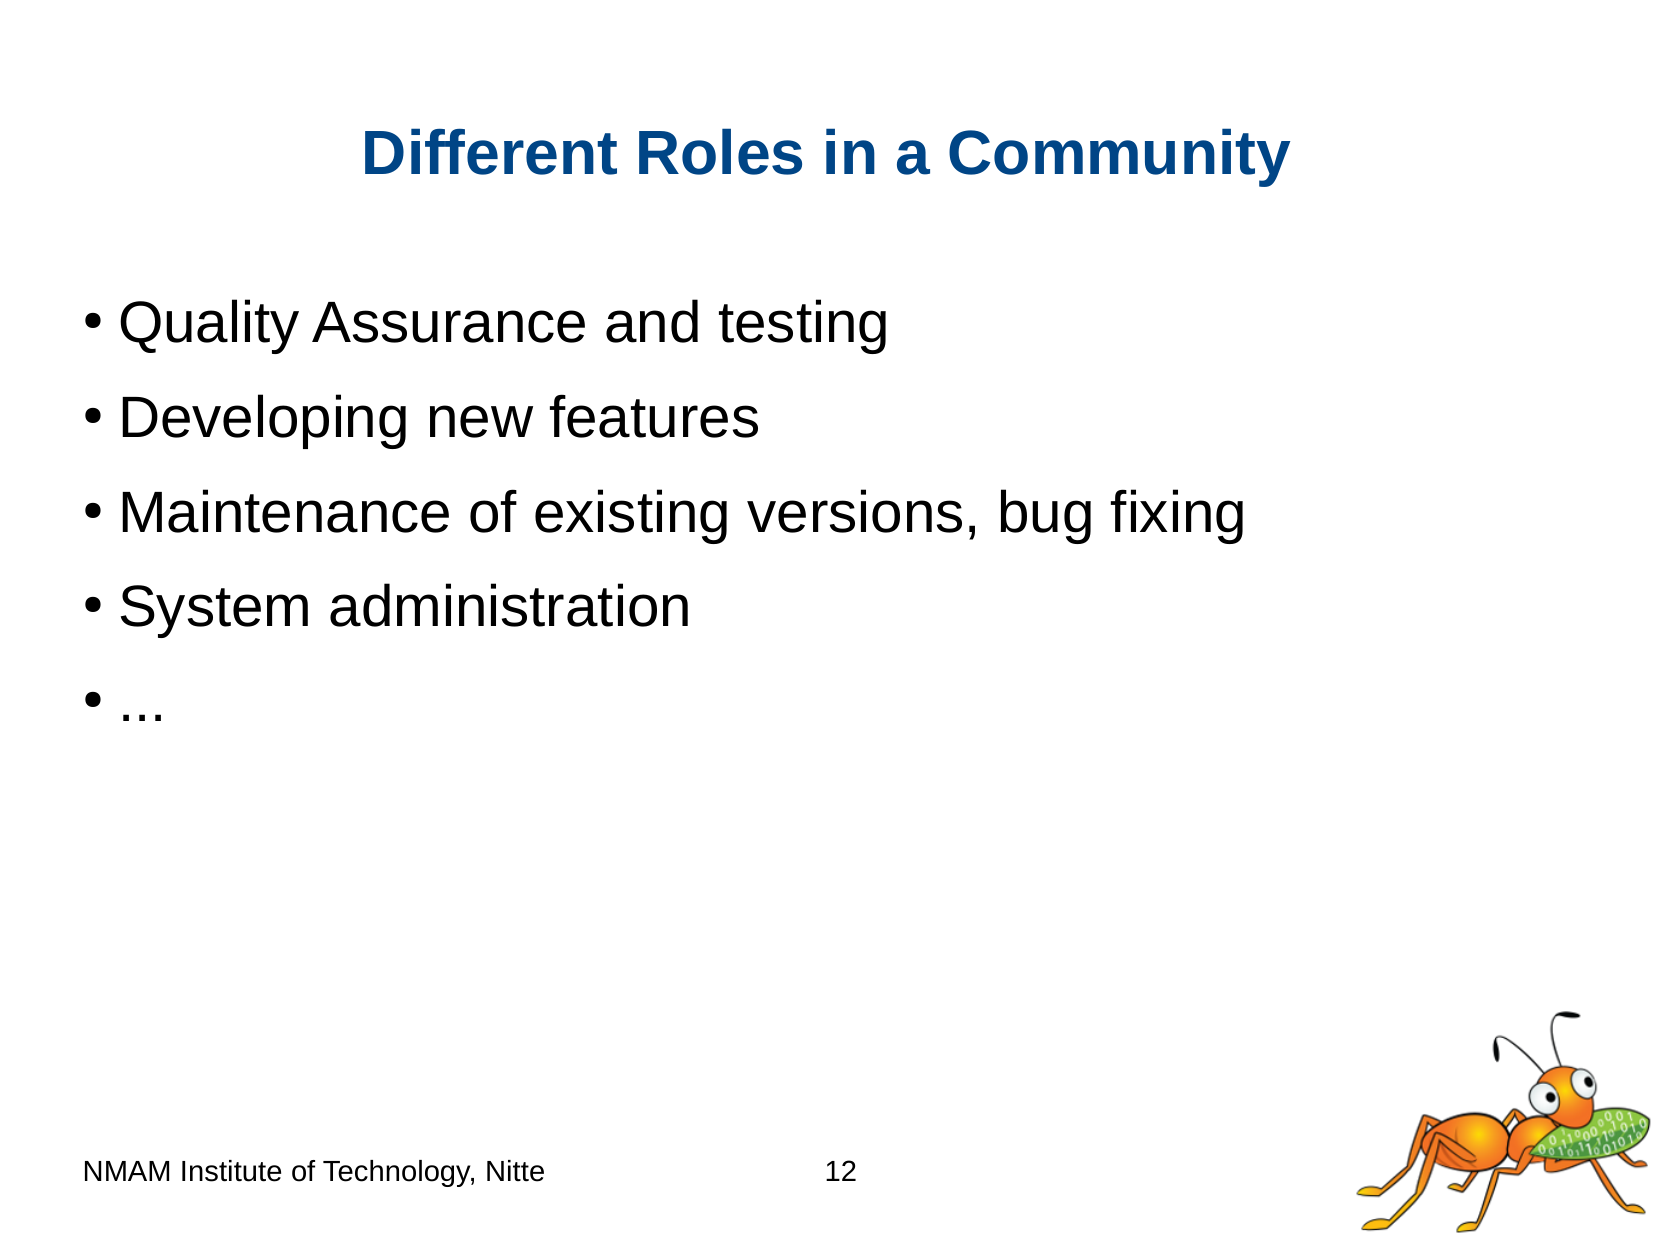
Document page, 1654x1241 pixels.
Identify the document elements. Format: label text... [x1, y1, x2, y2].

picture [1353, 1009, 1654, 1235]
title Different Roles in a Community [82, 49, 1571, 257]
list Quality Assurance and testing Developing new features Maintenance of existing versions, bug fixing System administration ... [82, 290, 1571, 1010]
